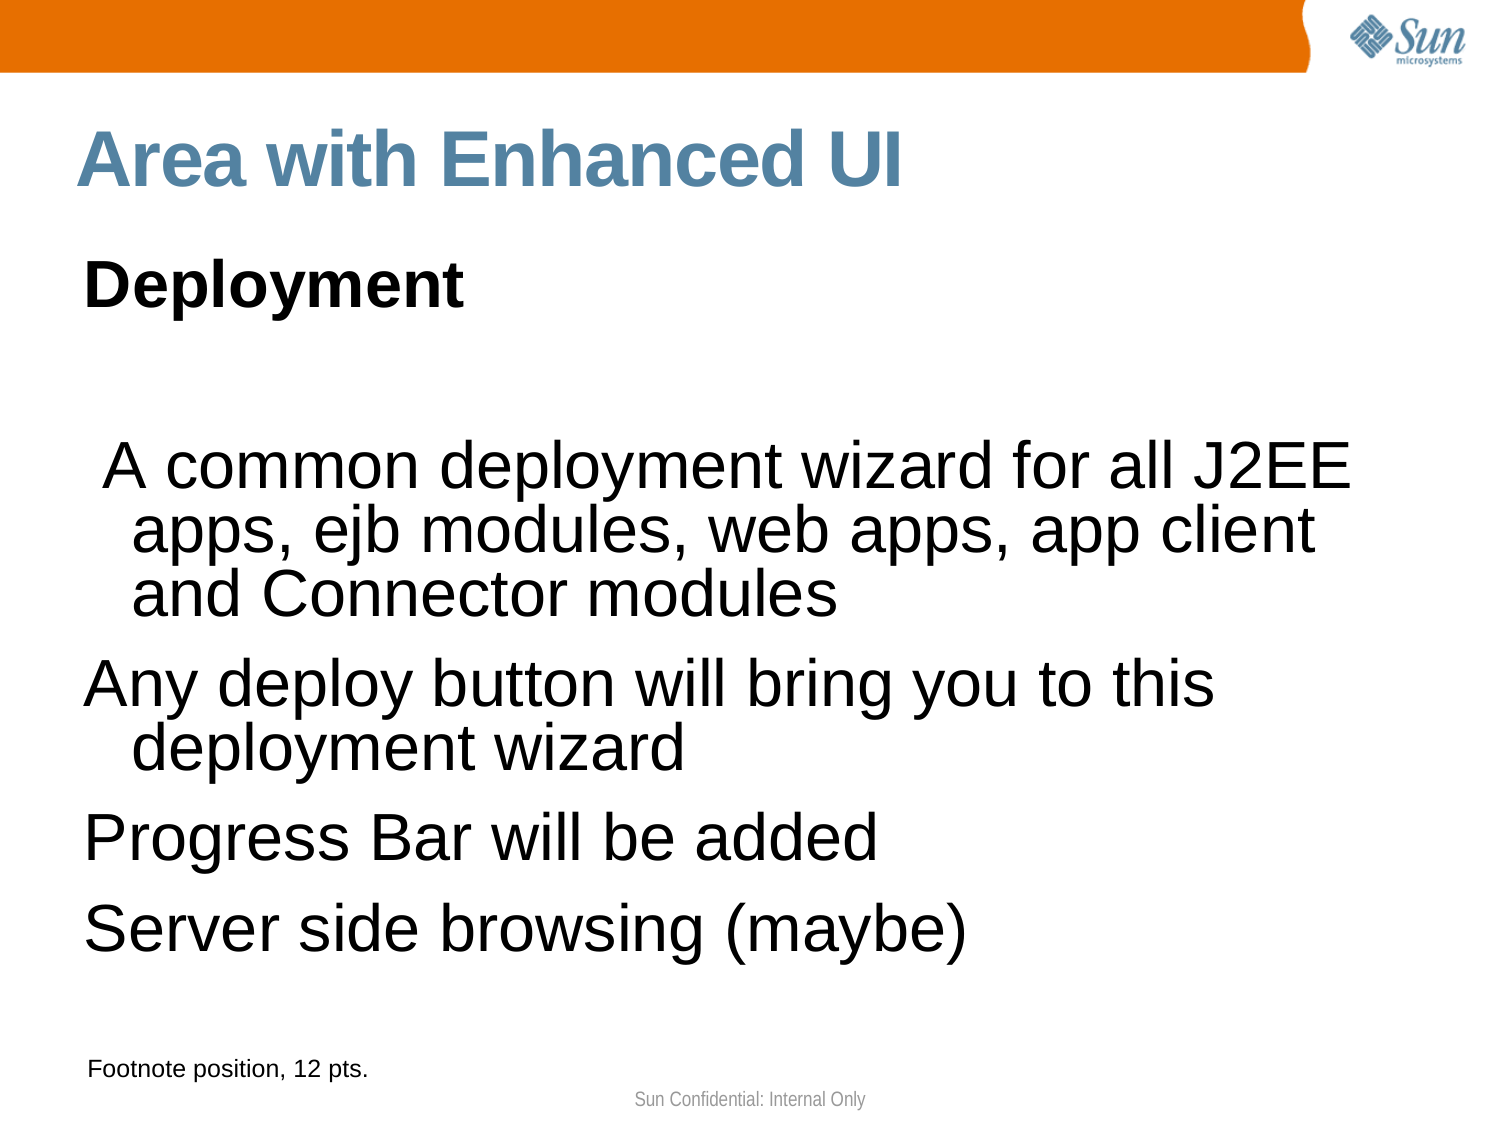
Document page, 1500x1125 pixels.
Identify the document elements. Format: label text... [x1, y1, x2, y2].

picture [0, 0, 1500, 75]
list Deployment A common deployment wizard for all J2EE apps, ejb modules, web apps, app client and Connector modules Any deploy button will bring you to this deployment wizard Progress Bar will be added Server side browsing (maybe) [64, 257, 1402, 1089]
title Area with Enhanced UI [75, 122, 1438, 227]
text_box Footnote position, 12 pts. [87, 1027, 1143, 1084]
